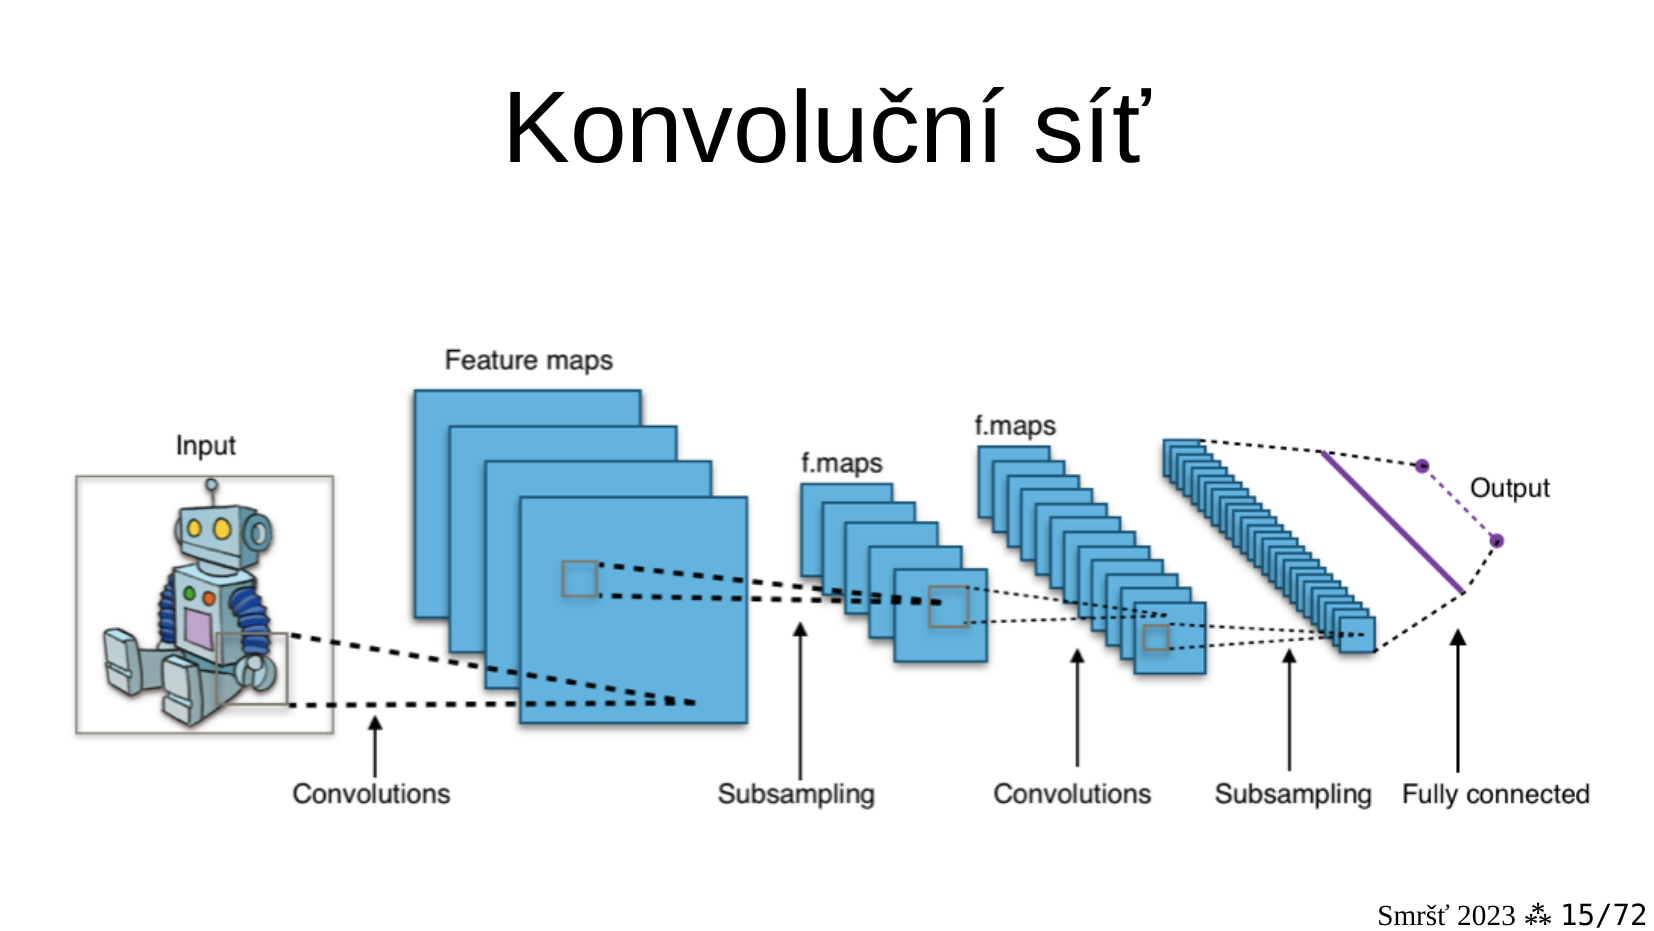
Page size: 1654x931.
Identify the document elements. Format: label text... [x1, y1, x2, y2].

title Konvoluční síť [82, 41, 1571, 214]
picture [45, 335, 1622, 820]
